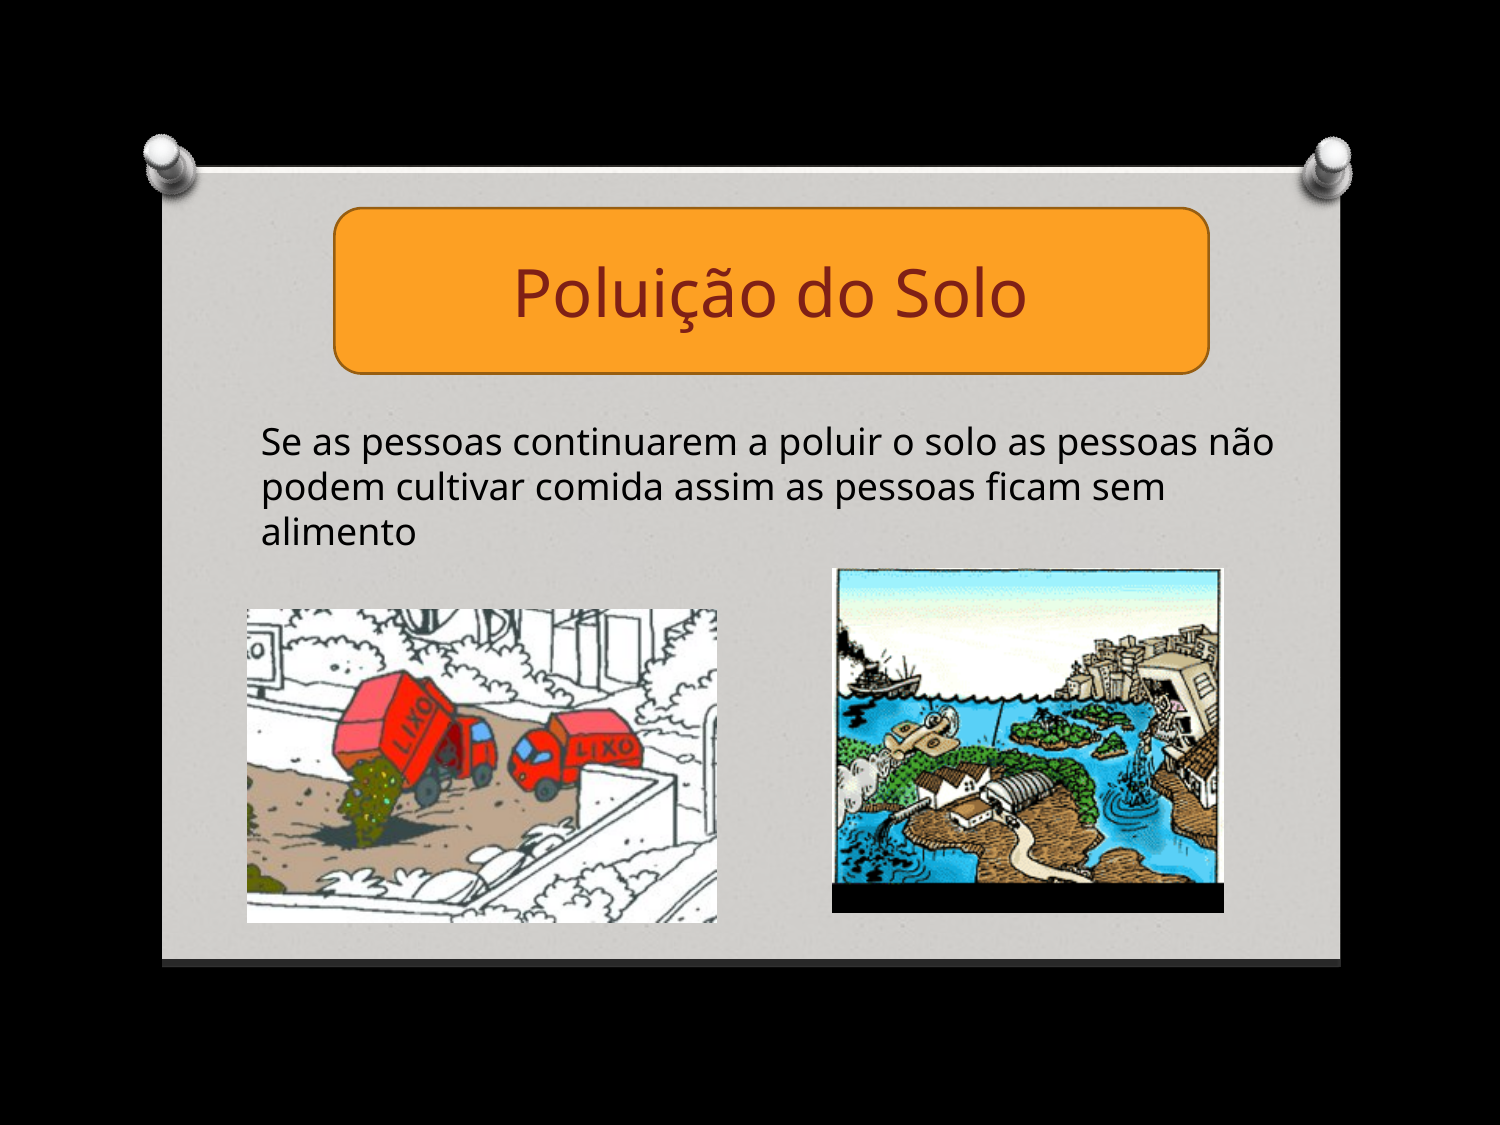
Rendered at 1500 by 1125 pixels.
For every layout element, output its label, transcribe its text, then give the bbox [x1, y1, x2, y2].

picture [247, 609, 717, 923]
text_box Poluição do Solo [334, 208, 1209, 374]
text_box Se as pessoas continuarem a poluir o solo as pessoas não podem cultivar comida assim as pessoas ficam sem alimento [245, 410, 1298, 517]
picture [832, 568, 1224, 913]
